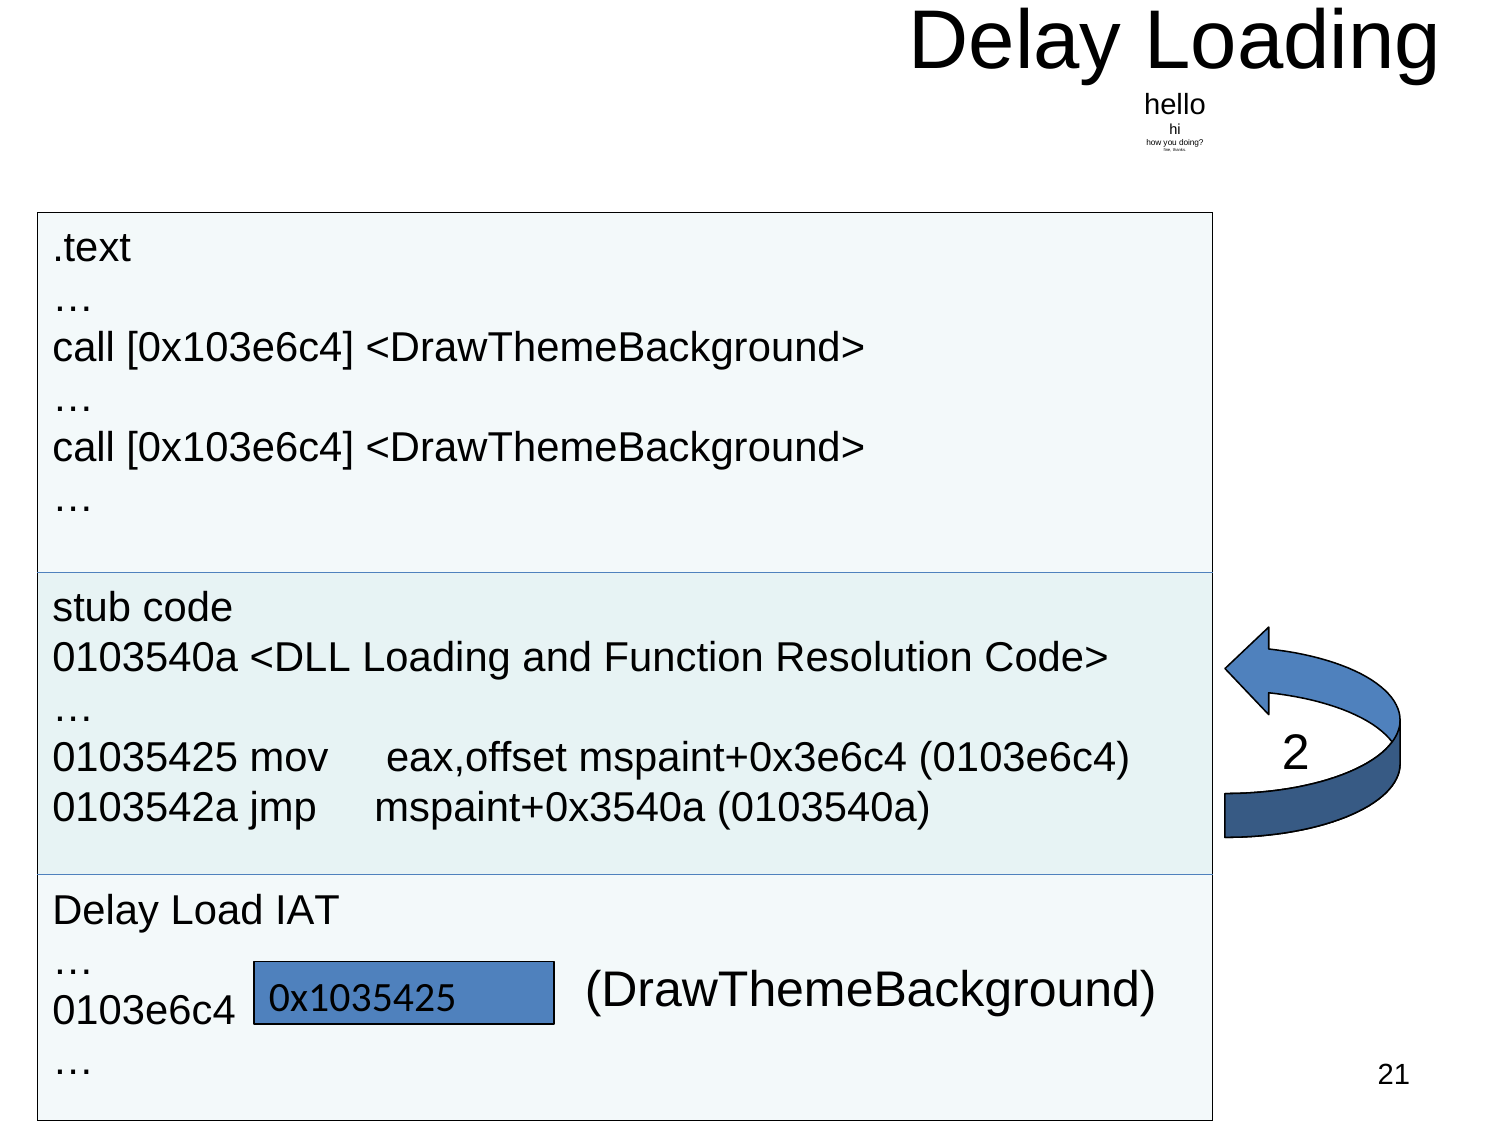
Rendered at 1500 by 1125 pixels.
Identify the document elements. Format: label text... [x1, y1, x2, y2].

table_header .text … call [0x103e6c4] <DrawThemeBackground> … call [0x103e6c4] <DrawThemeBackground> … [38, 213, 1212, 572]
title Delay Loading hello hi how you doing? fine, thanks. [425, 0, 1500, 163]
table_cell stub code 0103540a <DLL Loading and Function Resolution Code> … 01035425 mov eax,offset mspaint+0x3e6c4 (0103e6c4) 0103542a jmp mspaint+0x3540a (0103540a) [38, 573, 1212, 874]
text_box [1224, 627, 1401, 838]
text_box 2 [1267, 711, 1325, 788]
table_cell Delay Load IAT … 0103e6c4 … [38, 875, 1212, 1120]
text_box 0x1035425 [254, 961, 555, 1025]
text_box (DrawThemeBackground) [570, 949, 1172, 1025]
text_box <number> [1074, 1042, 1426, 1103]
